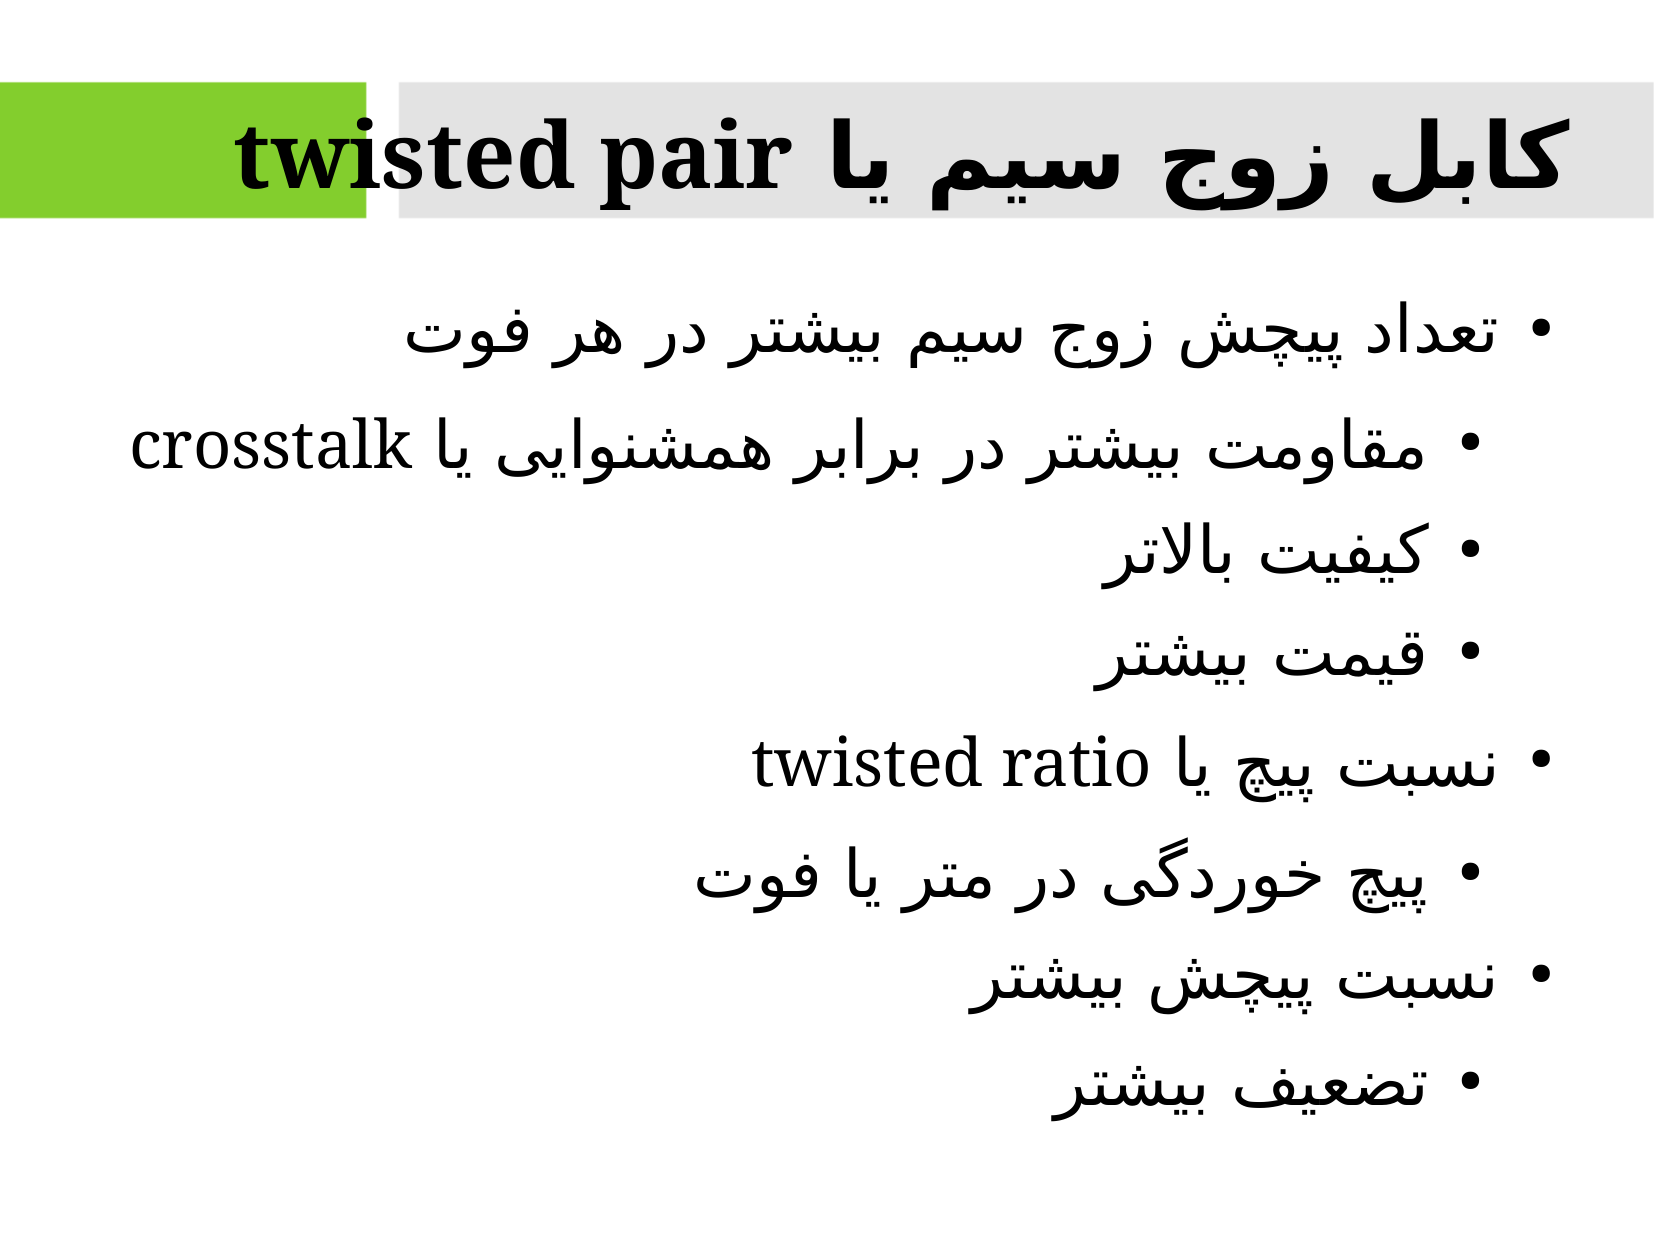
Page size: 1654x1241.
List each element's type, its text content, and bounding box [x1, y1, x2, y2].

picture [0, 0, 1654, 1241]
title کابل زوج سیم یا twisted pair [82, 49, 1571, 257]
list تعداد پیچش زوج سیم بیشتر در هر فوت مقاومت بیشتر در برابر همشنوایی یا crosstalk کیفیت بالاتر قیمت بیشتر نسبت پیچ یا twisted ratio پیچ خوردگی در متر یا فوت نسبت پیچش بیشتر تضعیف بیشتر [82, 290, 1571, 1182]
